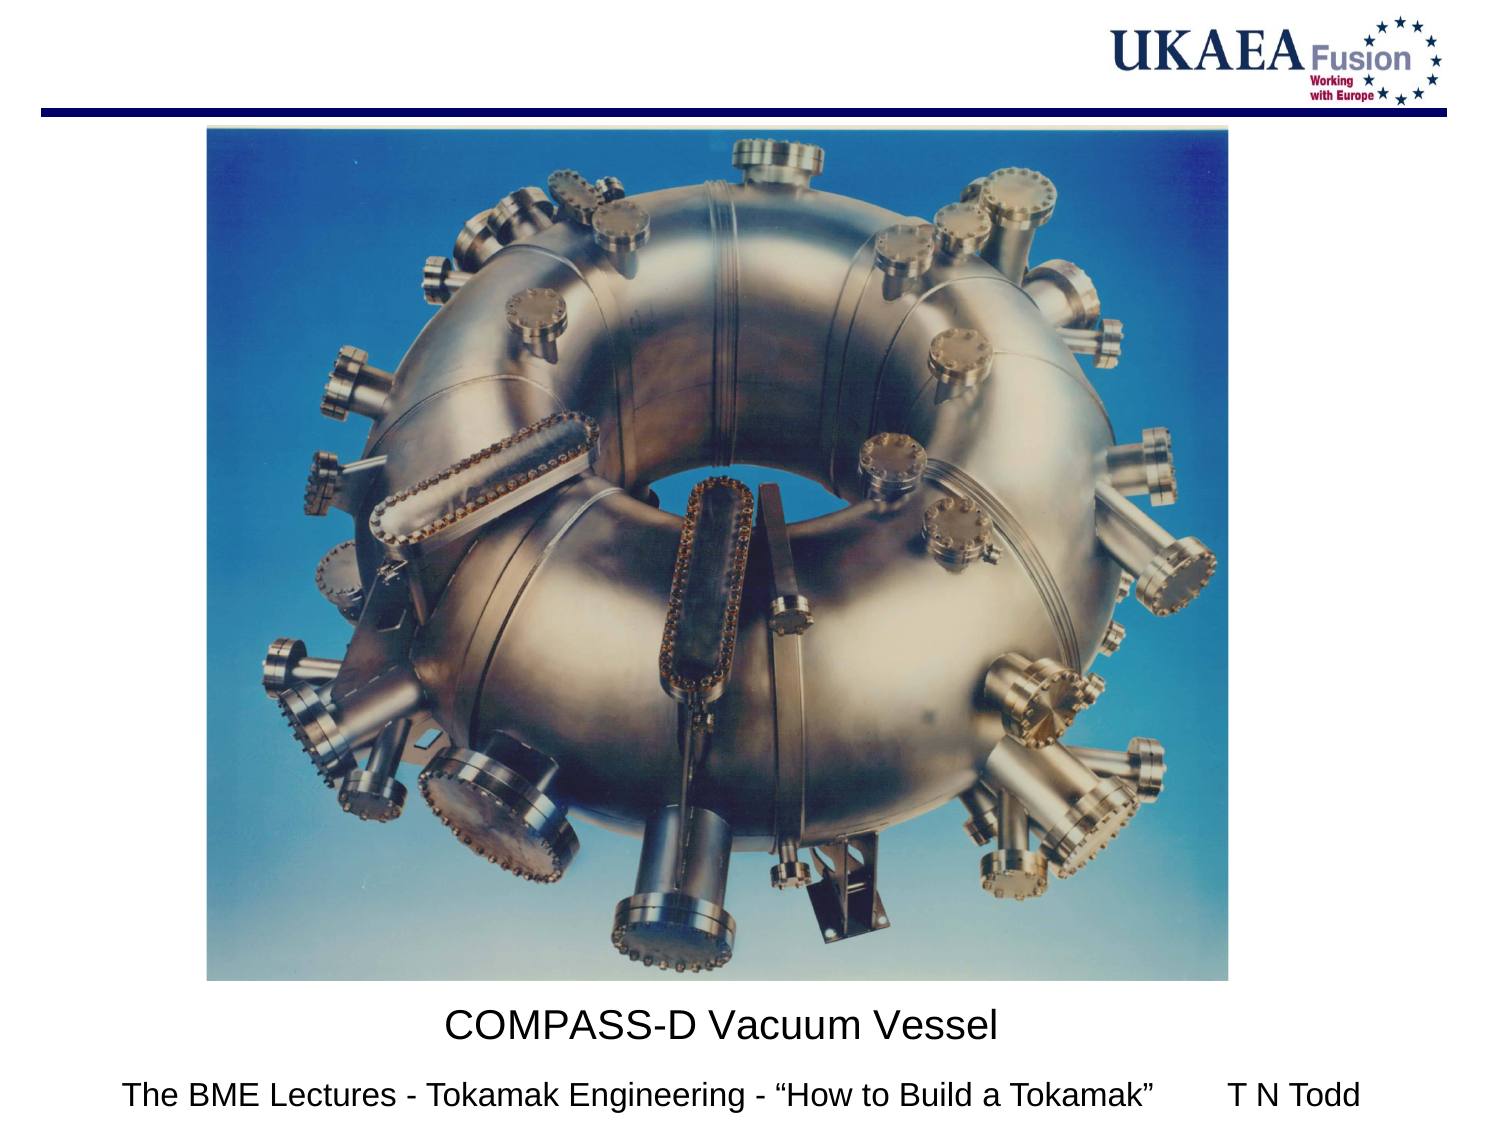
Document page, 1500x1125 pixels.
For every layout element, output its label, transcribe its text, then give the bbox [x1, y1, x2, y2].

picture [206, 125, 1229, 981]
text_box COMPASS-D Vacuum Vessel [325, 989, 1118, 1056]
picture [1107, 15, 1443, 106]
